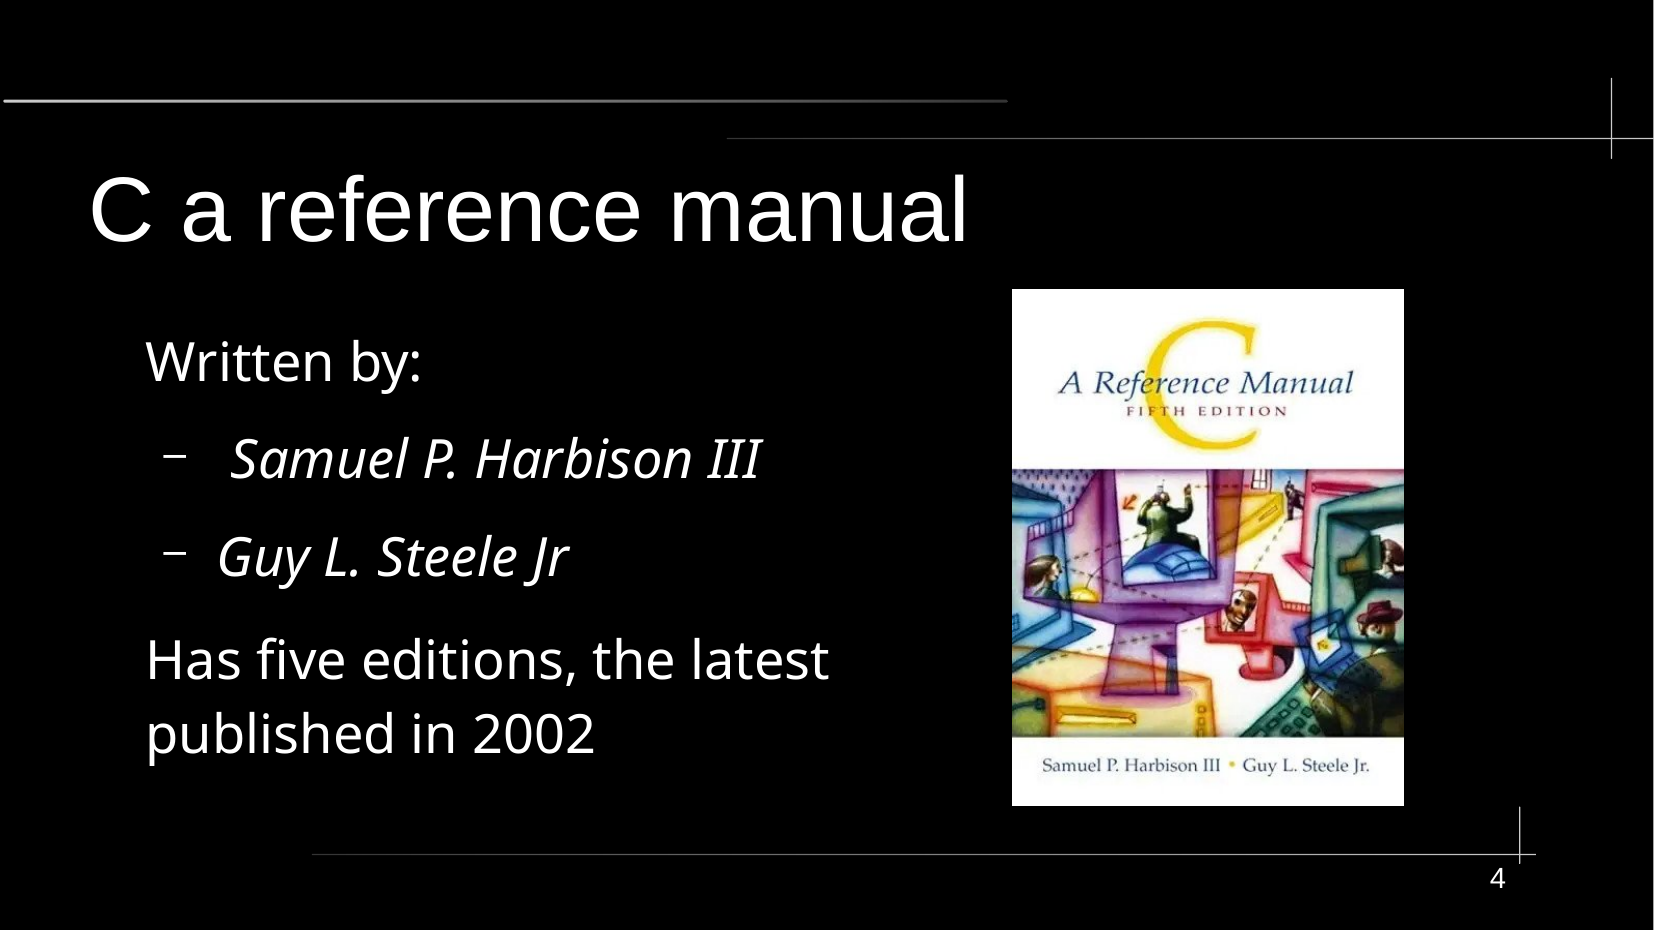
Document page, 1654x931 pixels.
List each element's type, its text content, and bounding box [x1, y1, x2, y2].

picture [1012, 289, 1404, 806]
list Written by: Samuel P. Harbison III Guy L. Steele Jr Has five editions, the latest published in 2002 [75, 323, 976, 863]
title C a reference manual [88, 156, 1654, 263]
